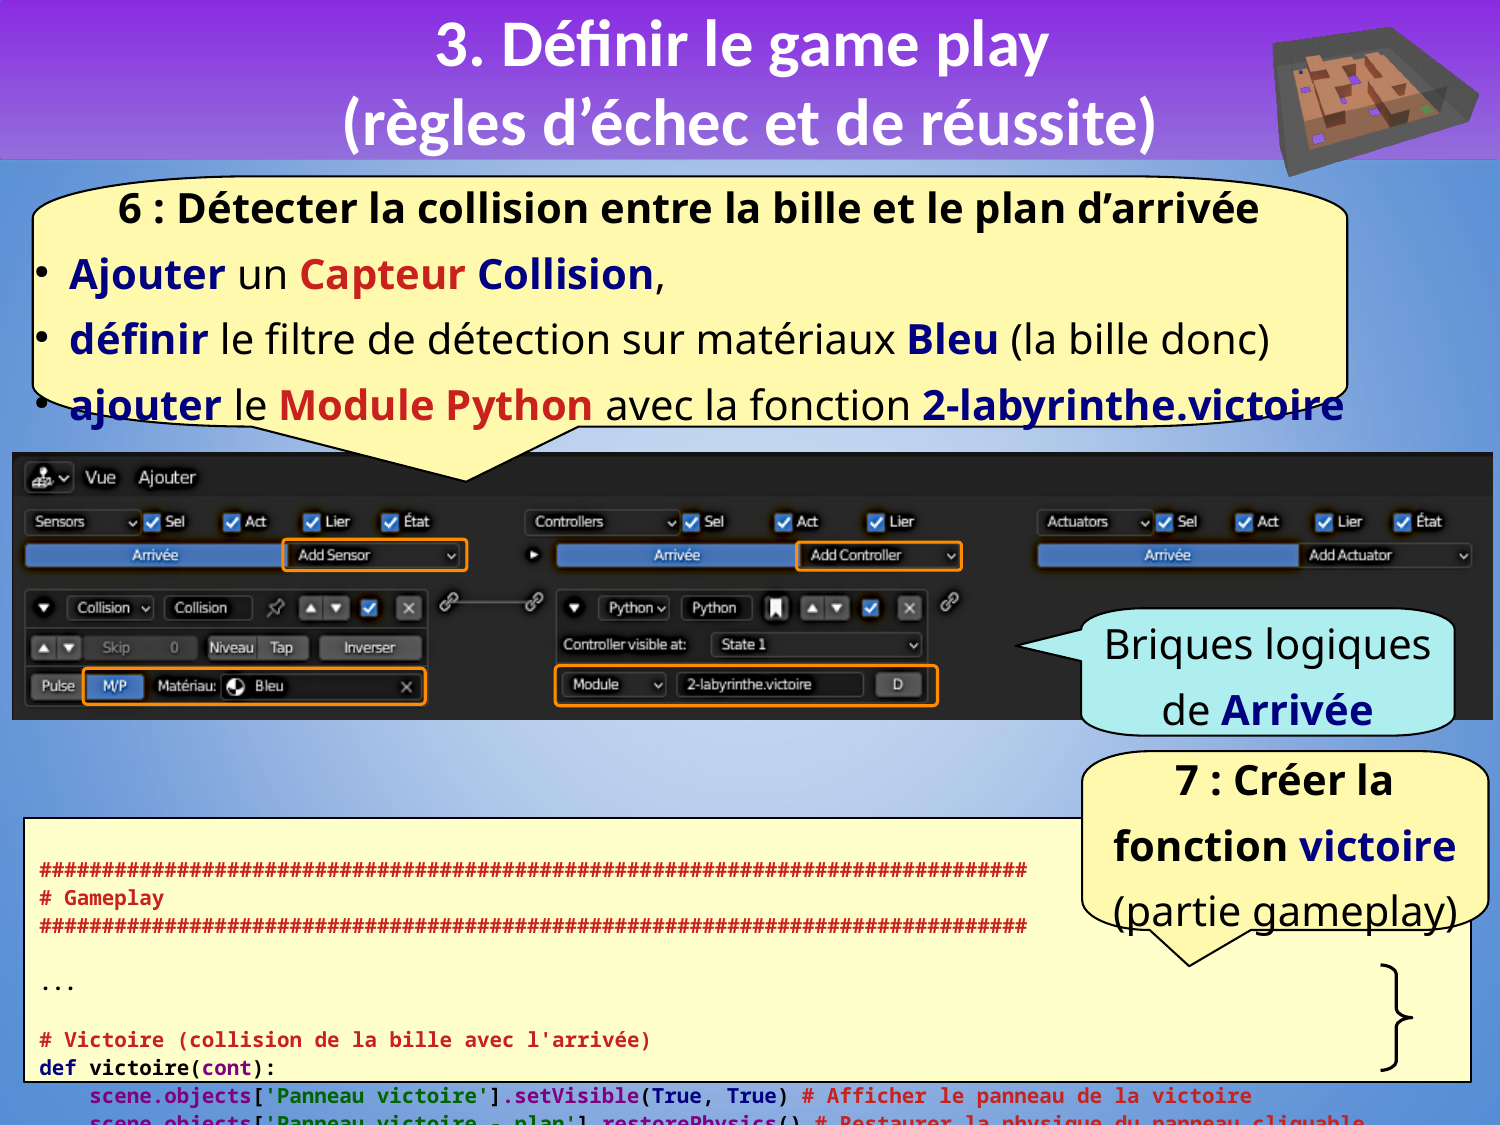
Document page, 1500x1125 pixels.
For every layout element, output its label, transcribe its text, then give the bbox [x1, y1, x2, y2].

text_box 3. Définir le game play (règles d’échec et de réussite) [0, 0, 1500, 159]
picture [0, 27, 1500, 1125]
text_box 7 : Créer la fonction victoire (partie gameplay) [1082, 751, 1489, 967]
text_box 6 : Détecter la collision entre la bille et le plan d’arrivée Ajouter un Capteur Collision, définir le filtre de détection sur matériaux Bleu (la bille donc) ajouter le Module Python avec la fonction 2-labyrinthe.victoire [32, 176, 1348, 482]
text_box Briques logiques de Arrivée [1015, 608, 1455, 736]
text_box ############################################################################### # Gameplay ############################################################################### ... # Victoire (collision de la bille avec l'arrivée) def victoire(cont): scene.objects['Panneau victoire'].setVisible(True, True) # Afficher le panneau de la victoire scene.objects['Panneau victoire - plan'].restorePhysics() # Restaurer la physique du panneau cliquable [23, 818, 1471, 1082]
